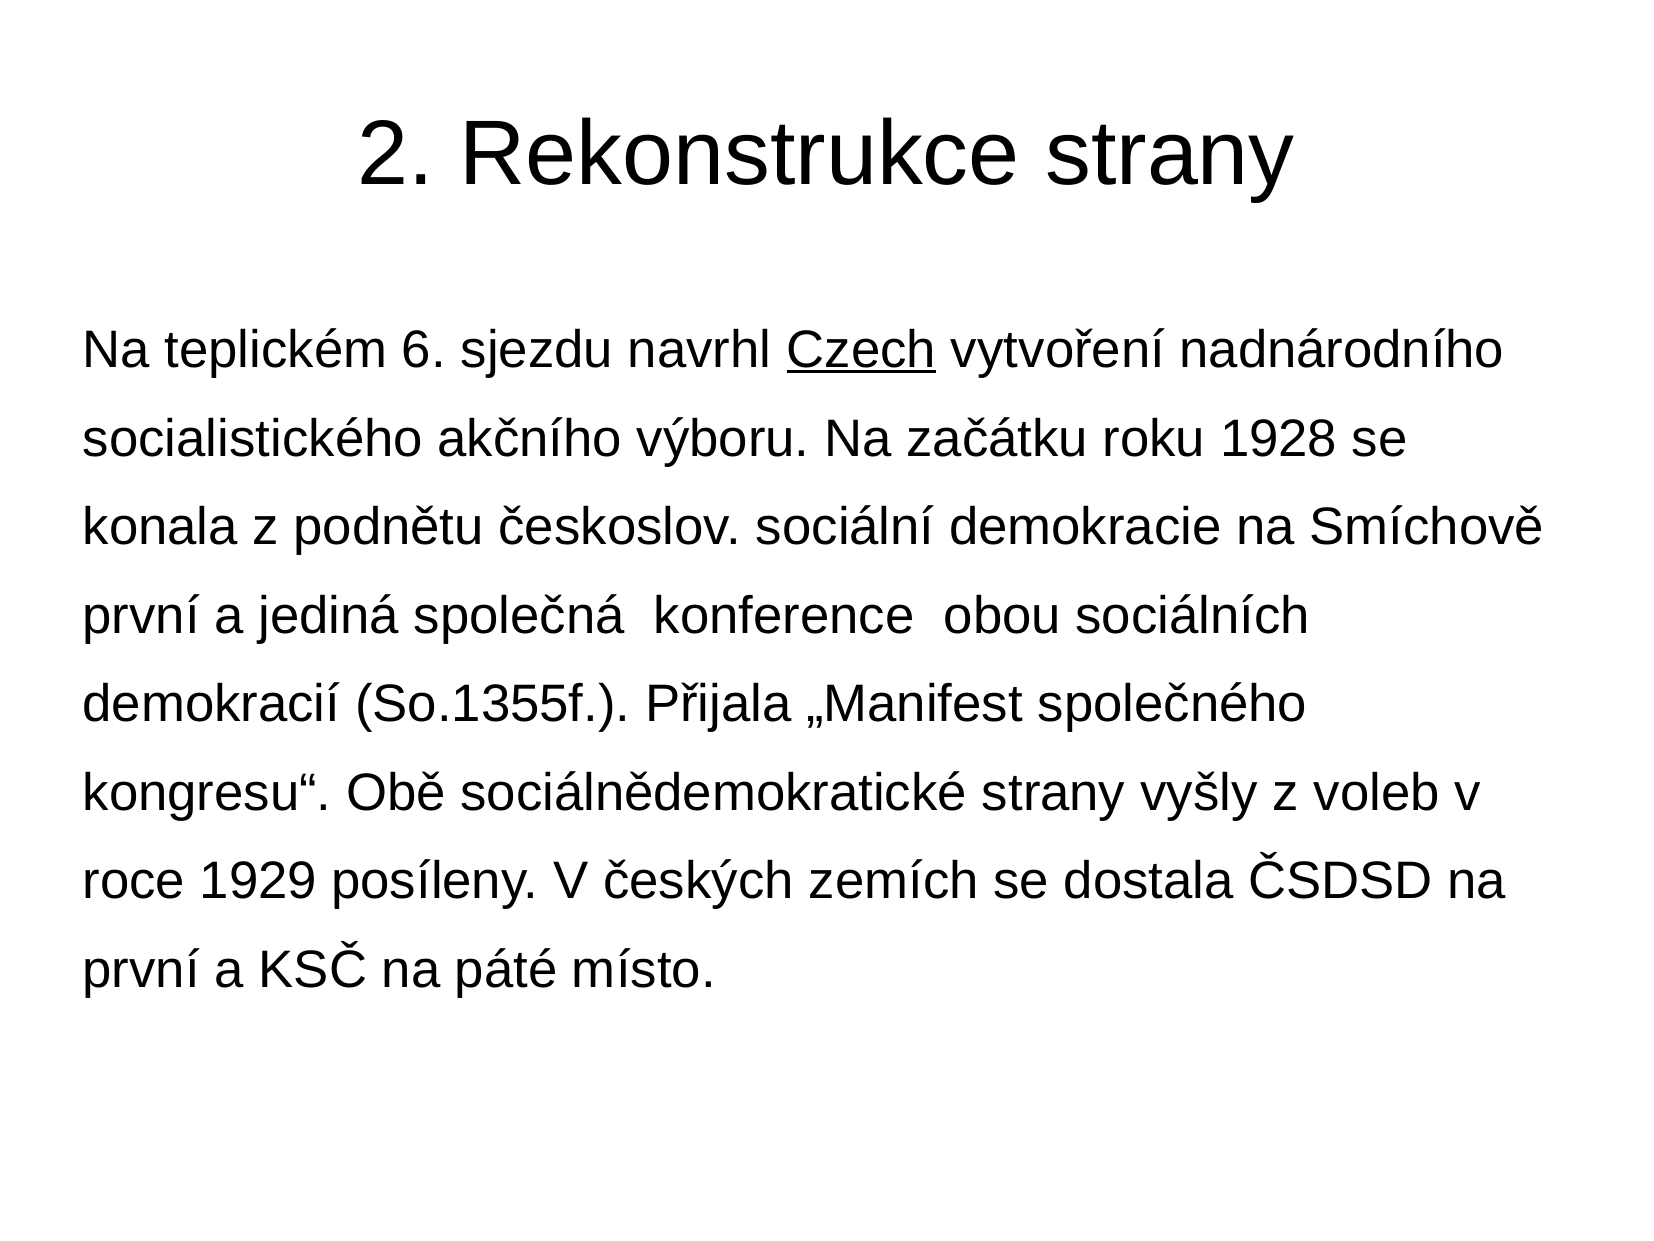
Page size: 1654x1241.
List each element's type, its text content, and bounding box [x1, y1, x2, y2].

title 2. Rekonstrukce strany [82, 49, 1571, 257]
list Na teplickém 6. sjezdu navrhl Czech vytvoření nadnárodního socialistického akčního výboru. Na začátku roku 1928 se konala z podnětu českoslov. sociální demokracie na Smíchově první a jediná společná konference obou sociálních demokracií (So.1355f.). Přijala „Manifest společného kongresu“. Obě sociálnědemokratické strany vyšly z voleb v roce 1929 posíleny. V českých zemích se dostala ČSDSD na první a KSČ na páté místo. [82, 290, 1571, 1010]
